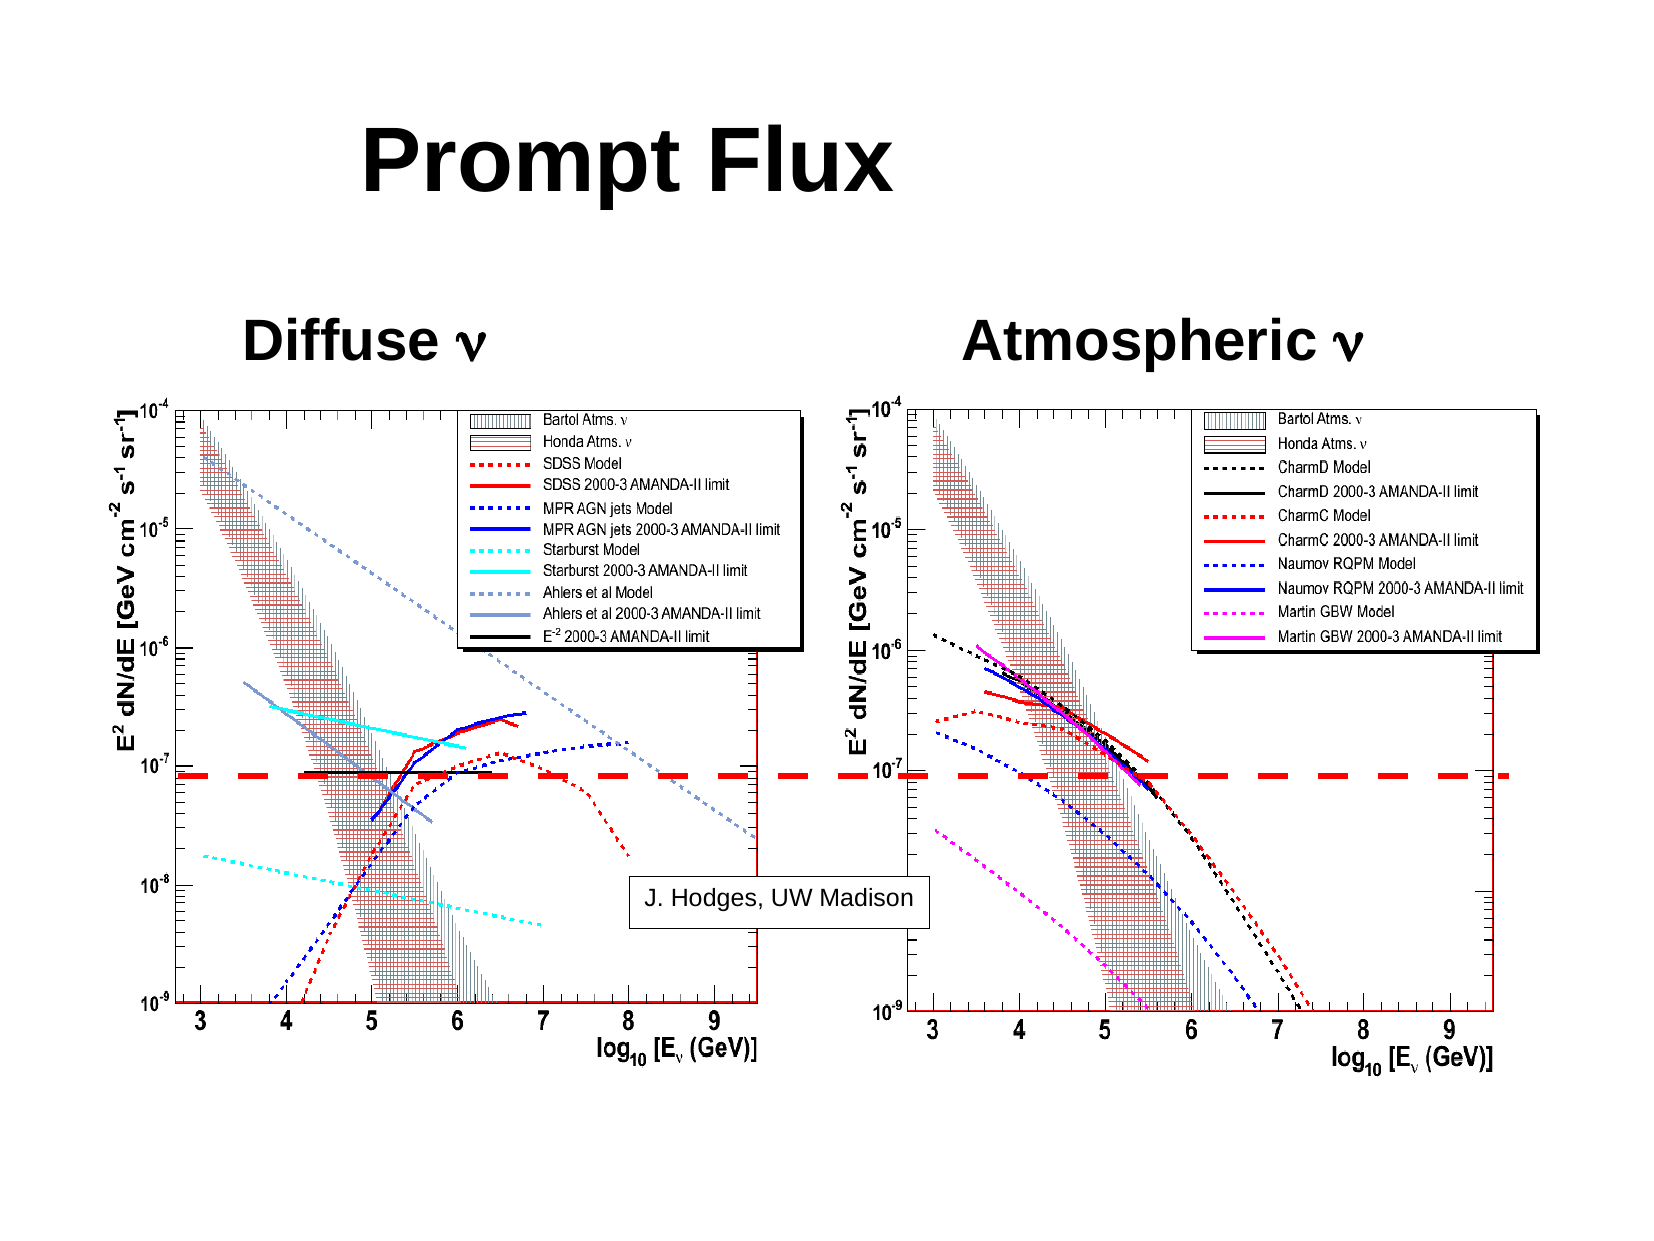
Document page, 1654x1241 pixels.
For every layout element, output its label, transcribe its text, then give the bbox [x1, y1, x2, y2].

text_box Atmospheric n [946, 300, 1540, 403]
picture [102, 337, 830, 1078]
text_box Diffuse n [227, 300, 504, 403]
text_box Prompt Flux [345, 101, 911, 255]
text_box J. Hodges, UW Madison [629, 876, 930, 929]
picture [834, 334, 1566, 1088]
